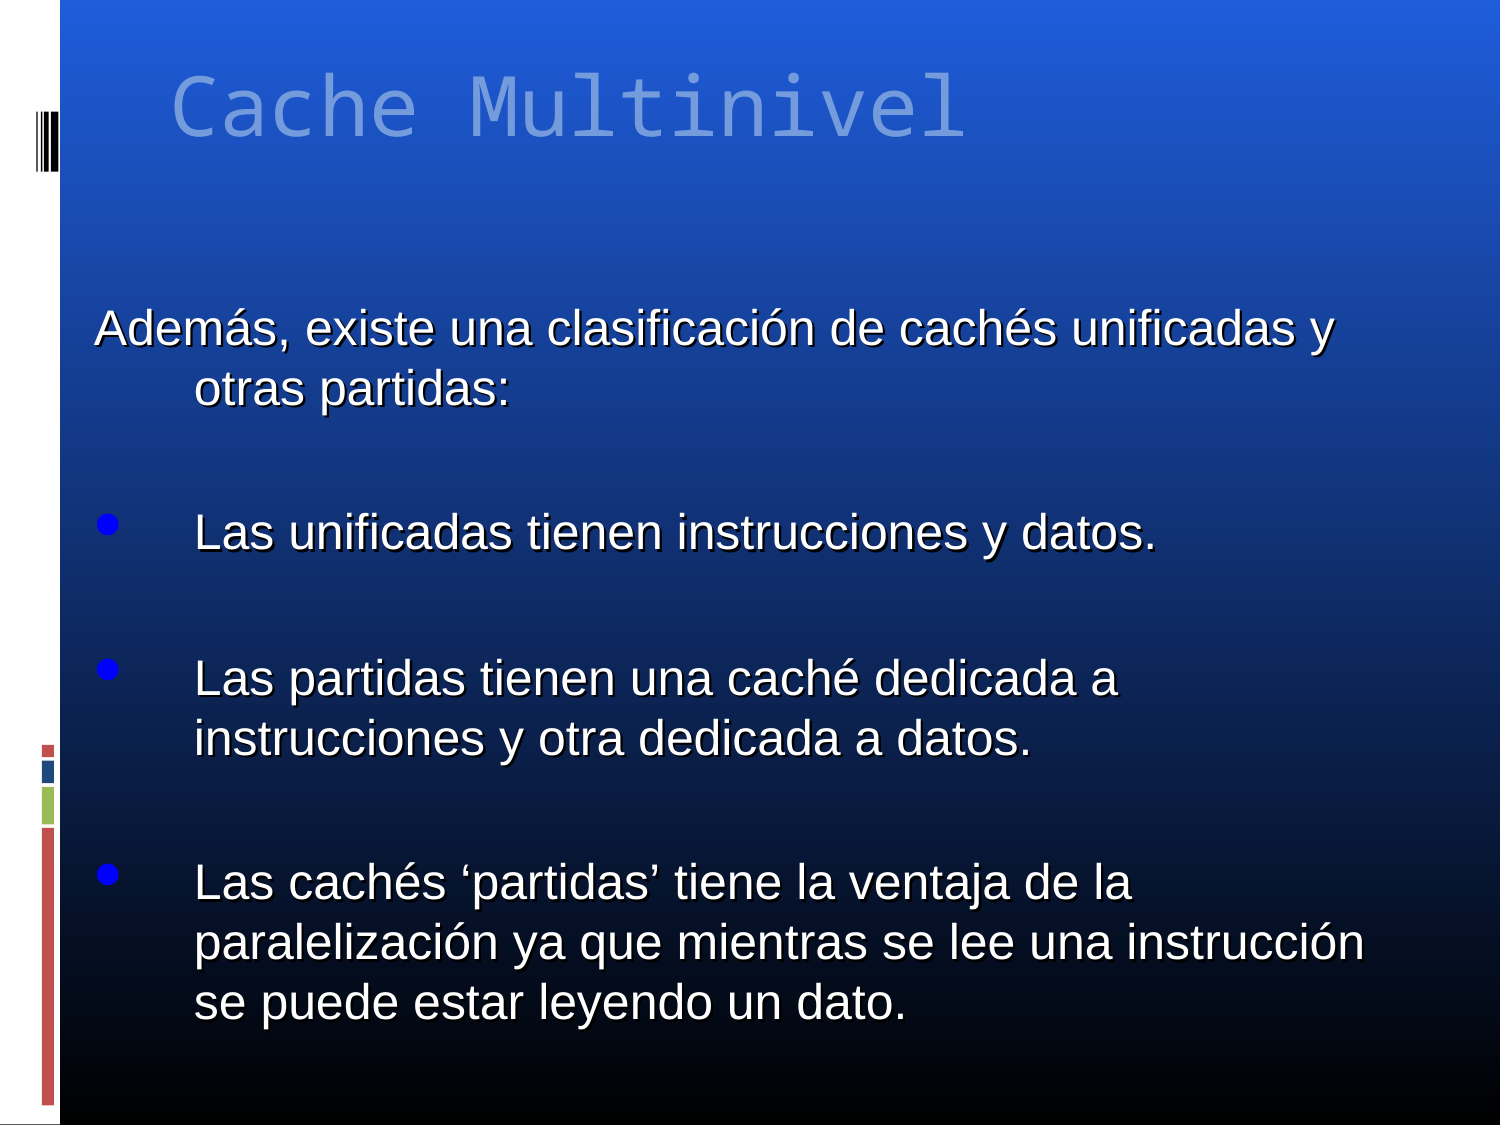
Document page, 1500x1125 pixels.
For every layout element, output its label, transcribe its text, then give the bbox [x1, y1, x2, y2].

text_box Además, existe una clasificación de cachés unificadas y otras partidas: Las unificadas tienen instrucciones y datos. Las partidas tienen una caché dedicada a instrucciones y otra dedicada a datos. Las cachés ‘partidas’ tiene la ventaja de la paralelización ya que mientras se lee una instrucción se puede estar leyendo un dato. [79, 287, 1421, 1065]
title Cache Multinivel [75, 45, 1426, 233]
